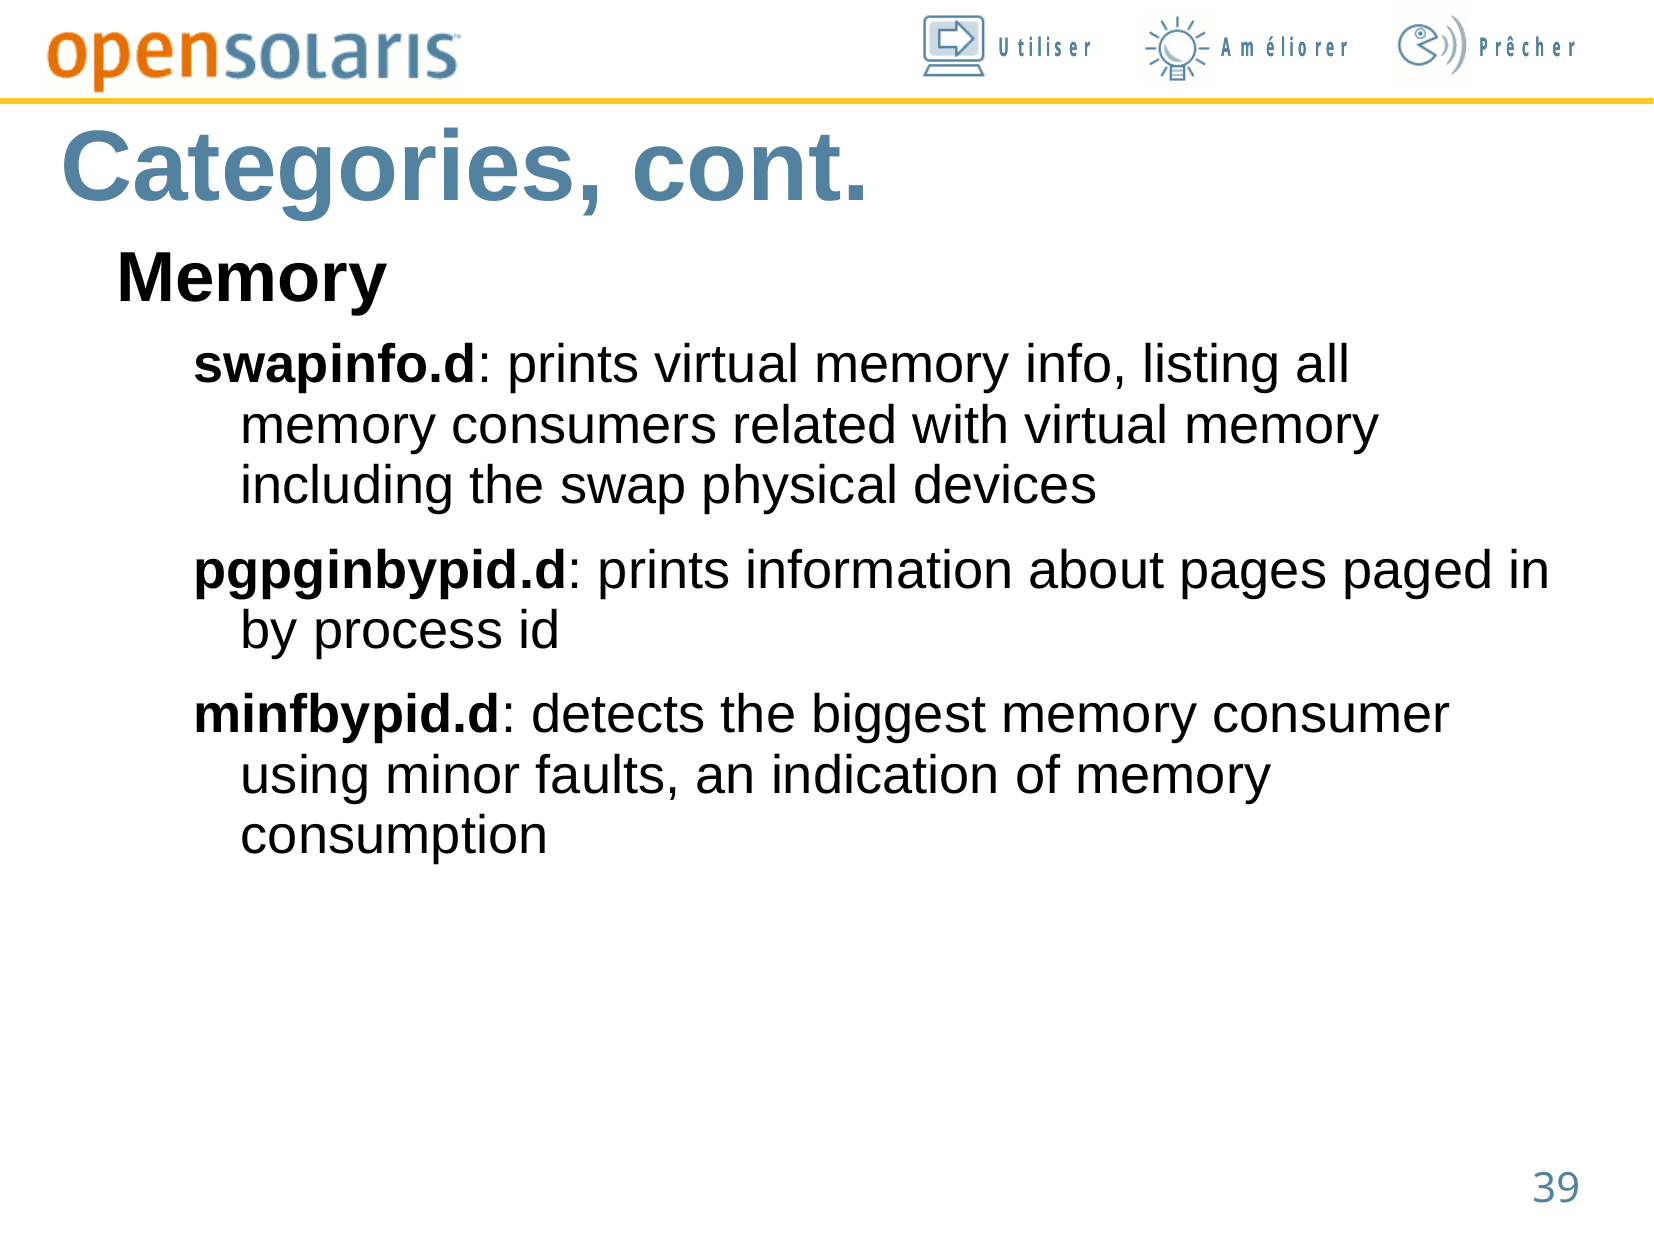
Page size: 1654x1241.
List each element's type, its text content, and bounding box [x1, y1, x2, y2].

picture [46, 31, 462, 94]
list Memory swapinfo.d: prints virtual memory info, listing all memory consumers related with virtual memory including the swap physical devices pgpginbypid.d: prints information about pages paged in by process id minfbypid.d: detects the biggest memory consumer using minor faults, an indication of memory consumption [98, 237, 1556, 1211]
title Categories, cont. [60, 109, 1534, 222]
